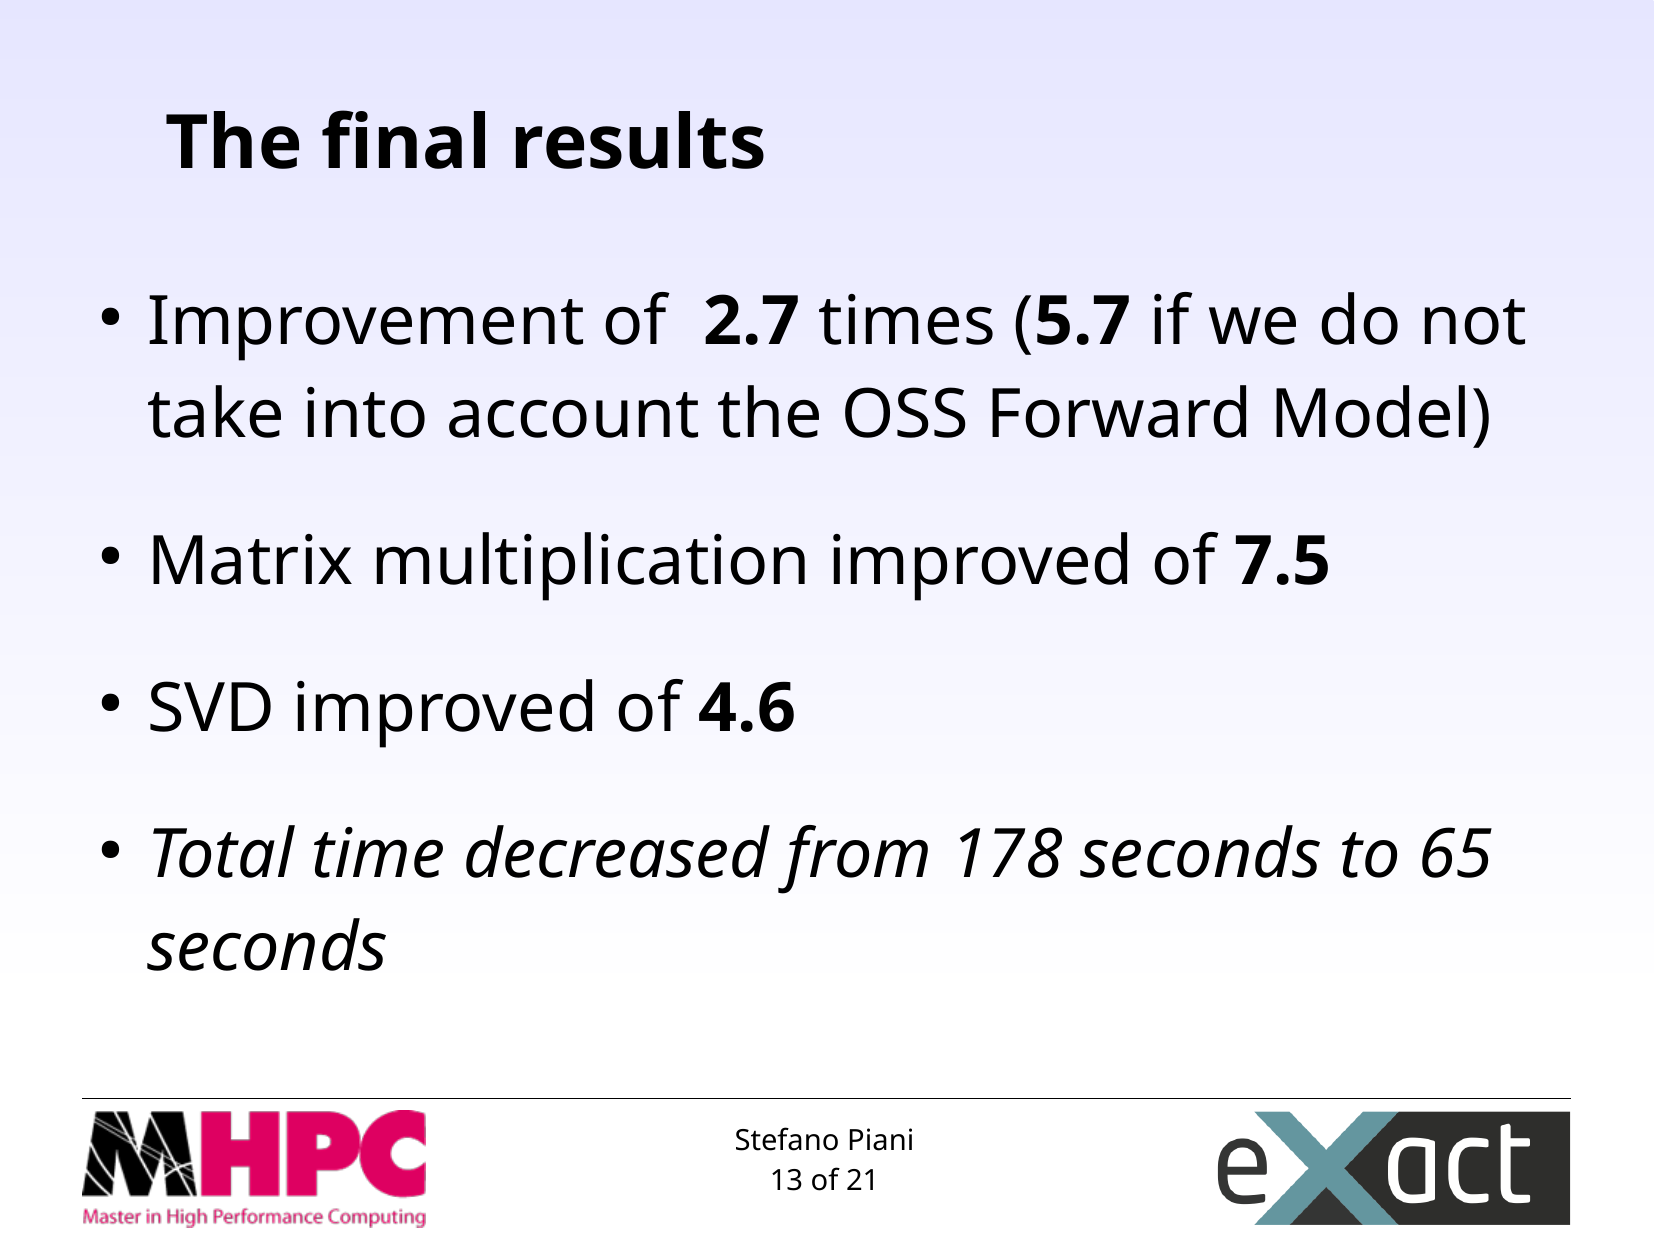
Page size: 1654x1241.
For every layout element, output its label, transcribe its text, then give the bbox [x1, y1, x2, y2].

picture [1216, 1110, 1571, 1226]
title The final results [165, 35, 1583, 243]
list Improvement of 2.7 times (5.7 if we do not take into account the OSS Forward Model) Matrix multiplication improved of 7.5 SVD improved of 4.6 Total time decreased from 178 seconds to 65 seconds [82, 271, 1571, 1028]
picture [82, 1110, 426, 1228]
